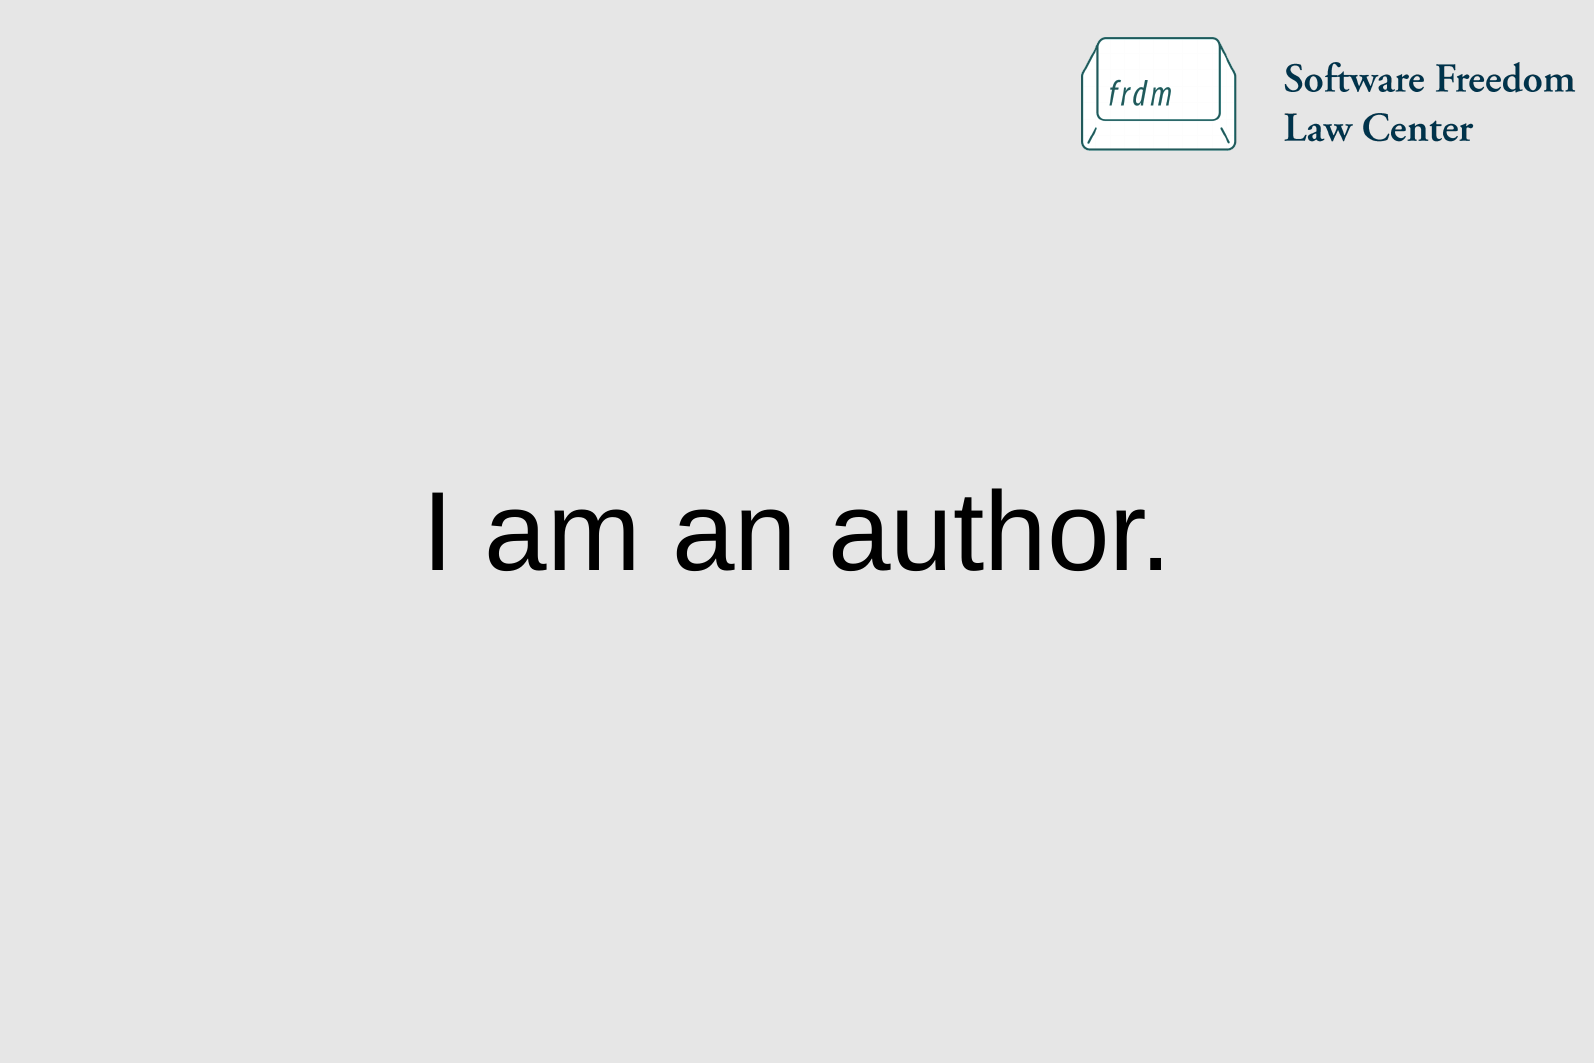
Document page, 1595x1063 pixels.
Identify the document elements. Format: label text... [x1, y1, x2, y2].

picture [1081, 37, 1576, 152]
title I am an author. [79, 450, 1515, 613]
